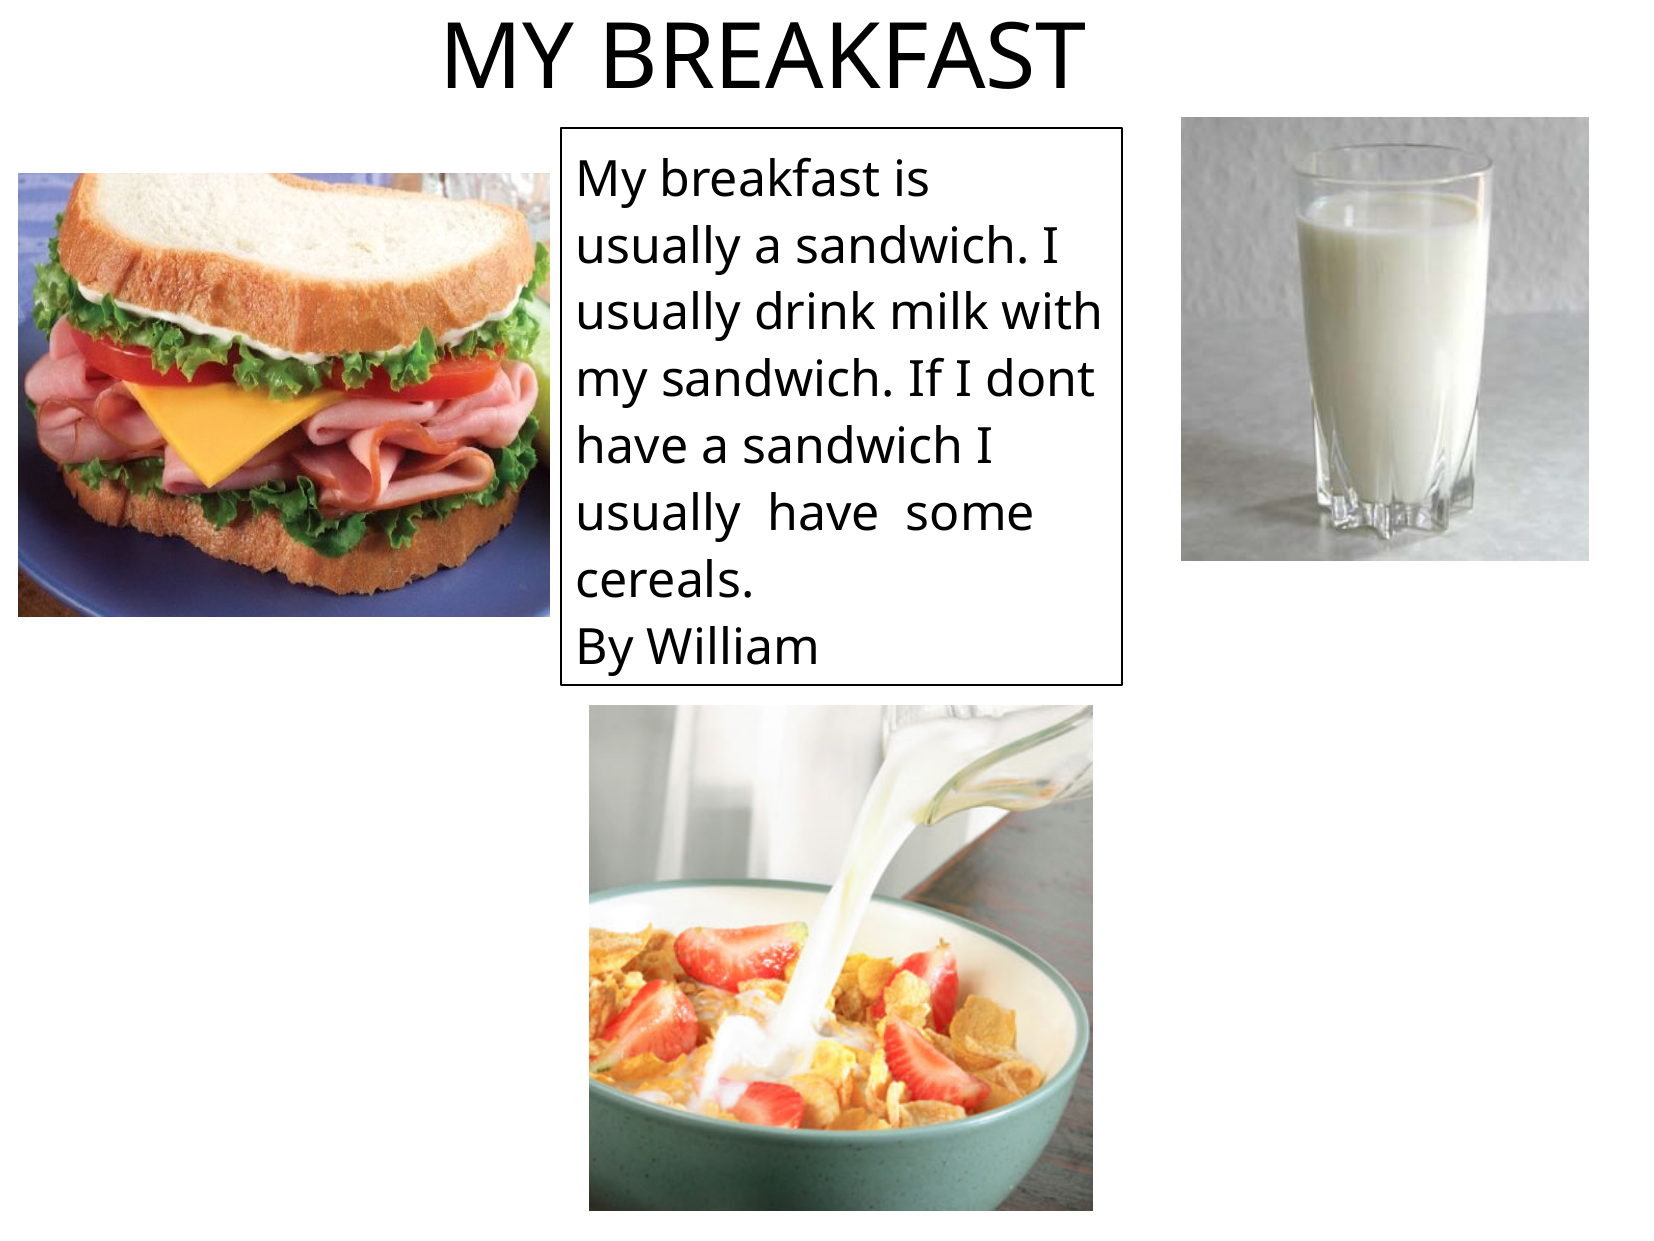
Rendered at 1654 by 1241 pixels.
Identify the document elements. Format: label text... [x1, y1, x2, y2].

text_box My breakfast is usually a sandwich. I usually drink milk with my sandwich. If I dont have a sandwich I usually have some cereals. By William [560, 127, 1122, 686]
picture [1181, 117, 1589, 562]
title MY BREAKFAST [88, 0, 1439, 344]
picture [18, 173, 550, 617]
picture [589, 705, 1093, 1211]
